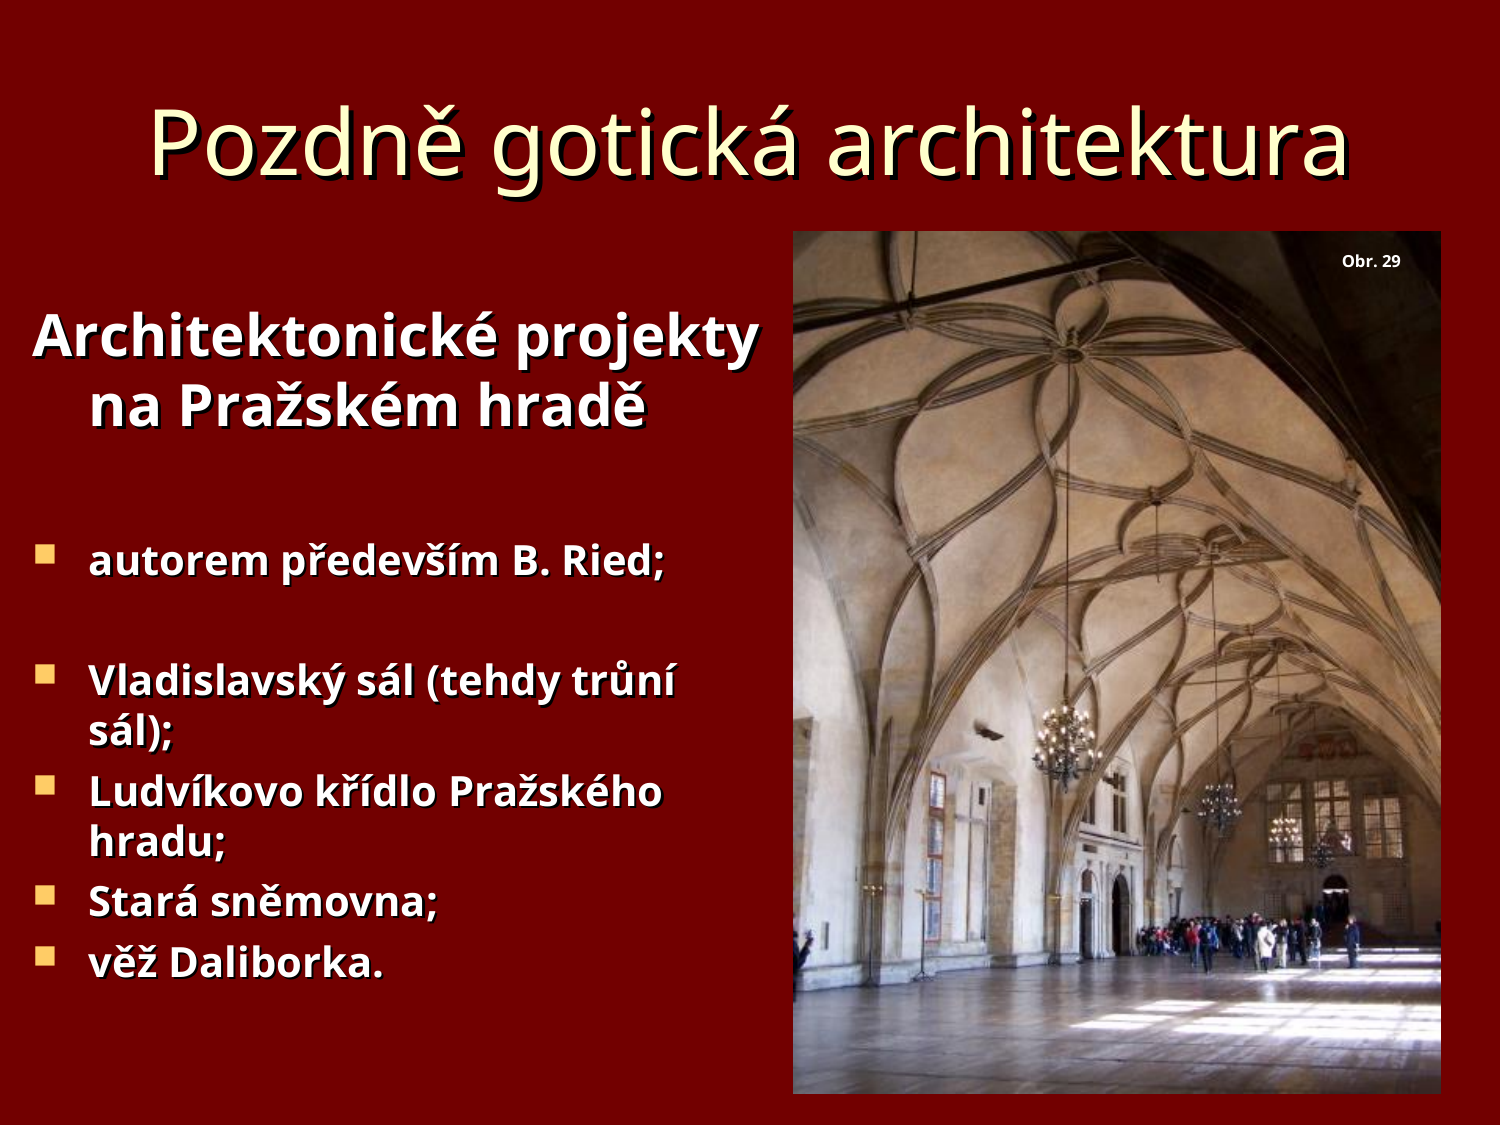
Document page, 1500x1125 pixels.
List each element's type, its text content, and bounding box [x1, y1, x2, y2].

title Pozdně gotická architektura [75, 45, 1426, 233]
list Architektonické projekty na Pražském hradě autorem především B. Ried; Vladislavský sál (tehdy trůní sál); Ludvíkovo křídlo Pražského hradu; Stará sněmovna; věž Daliborka. [17, 290, 786, 1114]
text_box Obr. 29 [1327, 242, 1417, 279]
text_box [793, 231, 1441, 1095]
